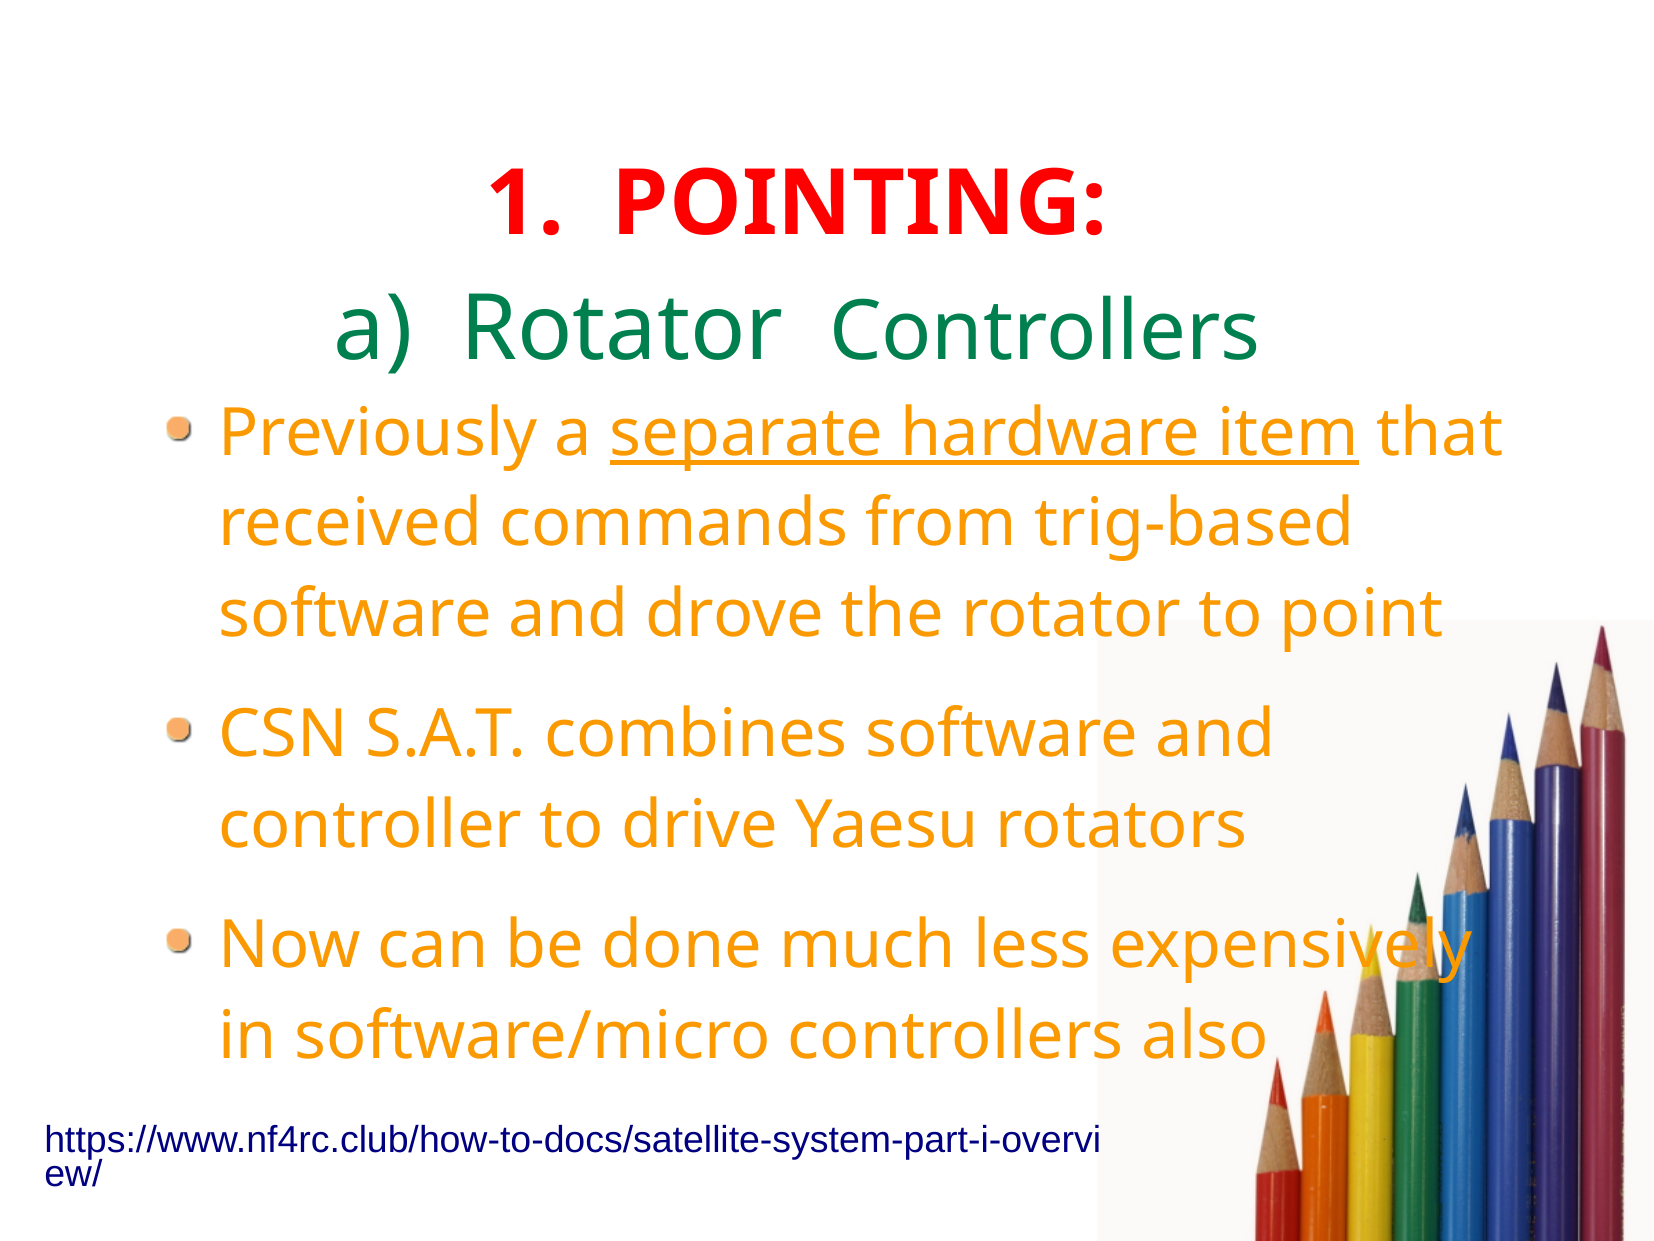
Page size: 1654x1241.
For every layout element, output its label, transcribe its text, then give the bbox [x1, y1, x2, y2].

picture [0, 0, 1654, 1241]
title 1. POINTING: a) Rotator Controllers [118, 146, 1477, 377]
text_box https://www.nf4rc.club/how-to-docs/satellite-system-part-i-overview/ [29, 1111, 1123, 1241]
list Previously a separate hardware item that received commands from trig-based software and drove the rotator to point CSN S.A.T. combines software and controller to drive Yaesu rotators Now can be done much less expensively in software/micro controllers also [147, 383, 1506, 1104]
